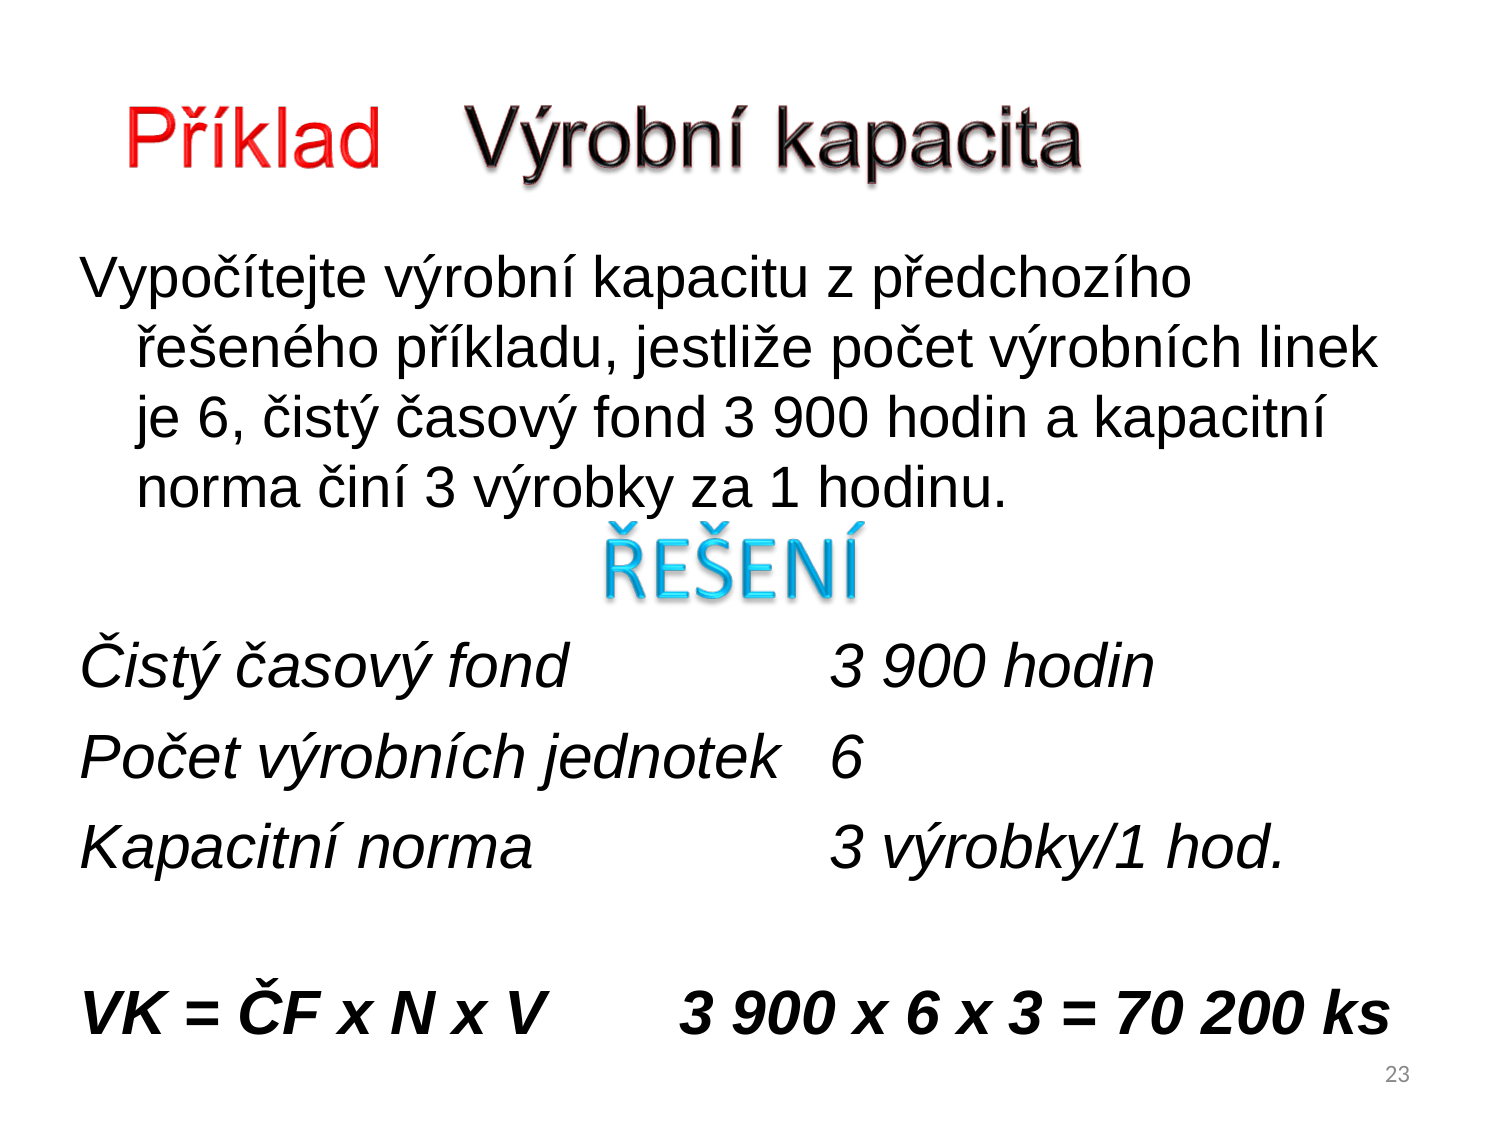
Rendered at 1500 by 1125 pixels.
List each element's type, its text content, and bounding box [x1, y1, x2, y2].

text_box <číslo> [1074, 1042, 1426, 1103]
list Vypočítejte výrobní kapacitu z předchozího řešeného příkladu, jestliže počet výrobních linek je 6, čistý časový fond 3 900 hodin a kapacitní norma činí 3 výrobky za 1 hodinu. Čistý časový fond 3 900 hodin Počet výrobních jednotek 6 Kapacitní norma 3 výrobky/1 hod. VK = ČF x N x V 3 900 x 6 x 3 = 70 200 ks [64, 231, 1437, 1125]
picture [407, 479, 1053, 640]
picture [71, 56, 1142, 199]
